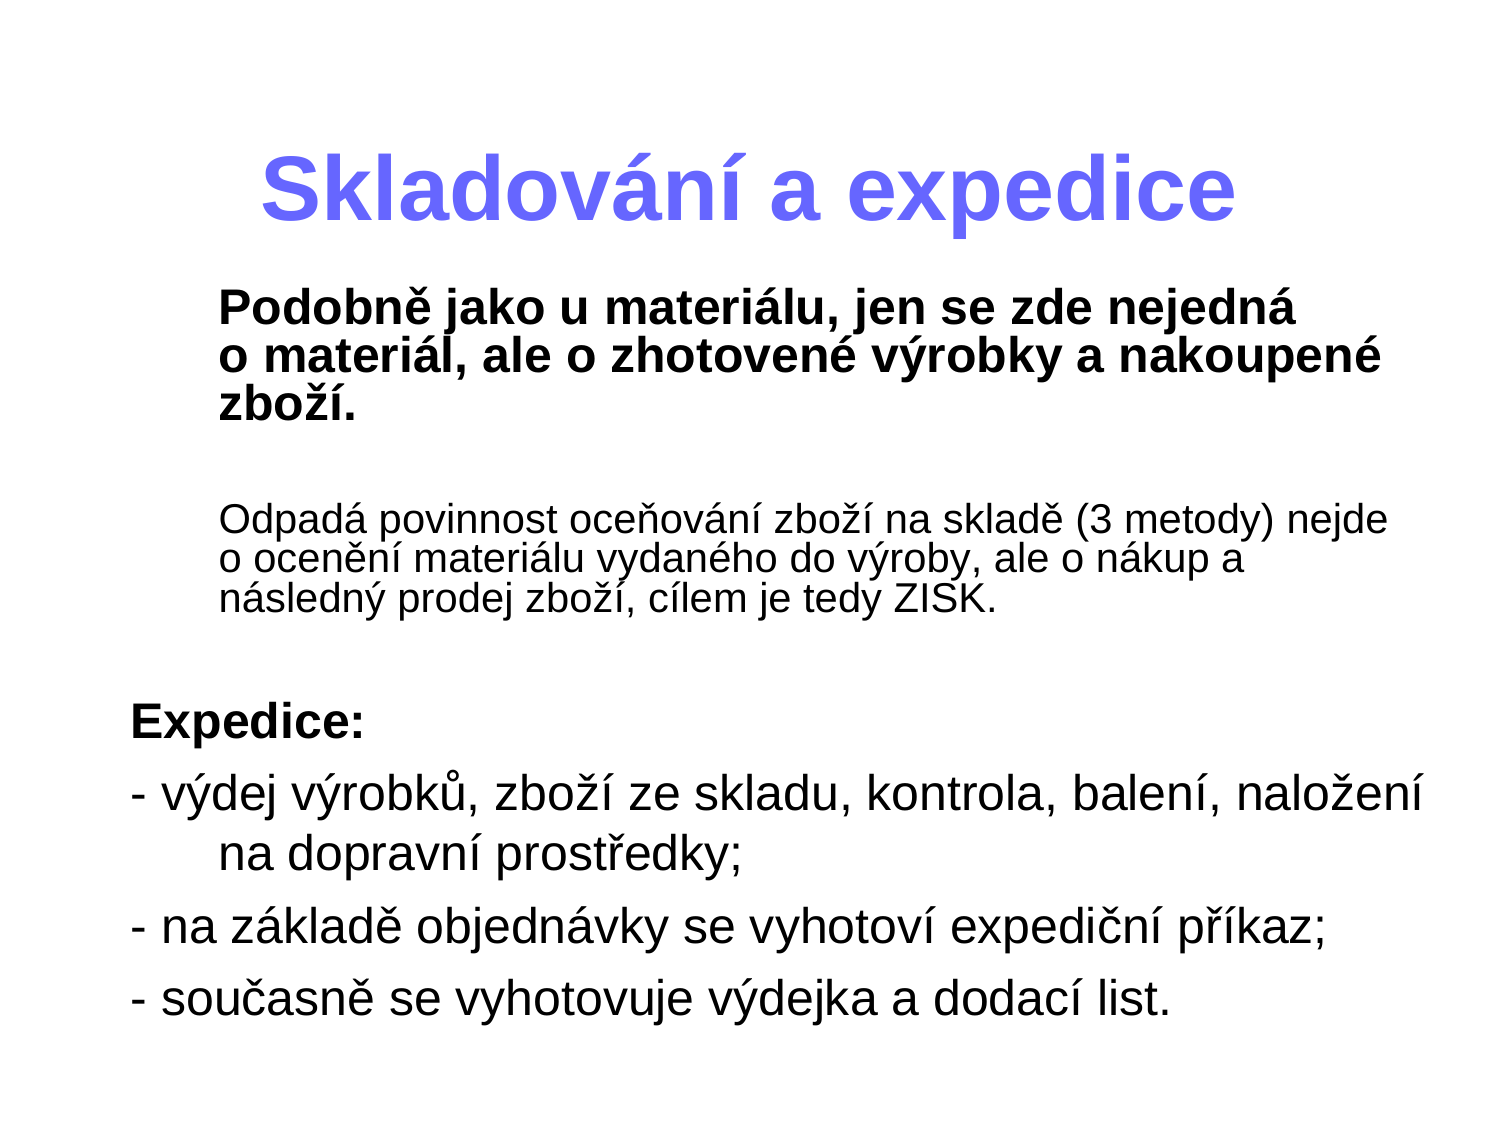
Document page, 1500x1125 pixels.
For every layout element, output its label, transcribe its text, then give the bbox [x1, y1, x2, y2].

title Skladování a expedice [75, 90, 1426, 278]
list Podobně jako u materiálu, jen se zde nejedná o materiál, ale o zhotovené výrobky a nakoupené zboží. Odpadá povinnost oceňování zboží na skladě (3 metody) nejde o ocenění materiálu vydaného do výroby, ale o nákup a následný prodej zboží, cílem je tedy ZISK. [41, 278, 1436, 680]
text_box Expedice: - výdej výrobků, zboží ze skladu, kontrola, balení, naložení na dopravní prostředky; - na základě objednávky se vyhotoví expediční příkaz; - současně se vyhotovuje výdejka a dodací list. [41, 680, 1471, 1090]
